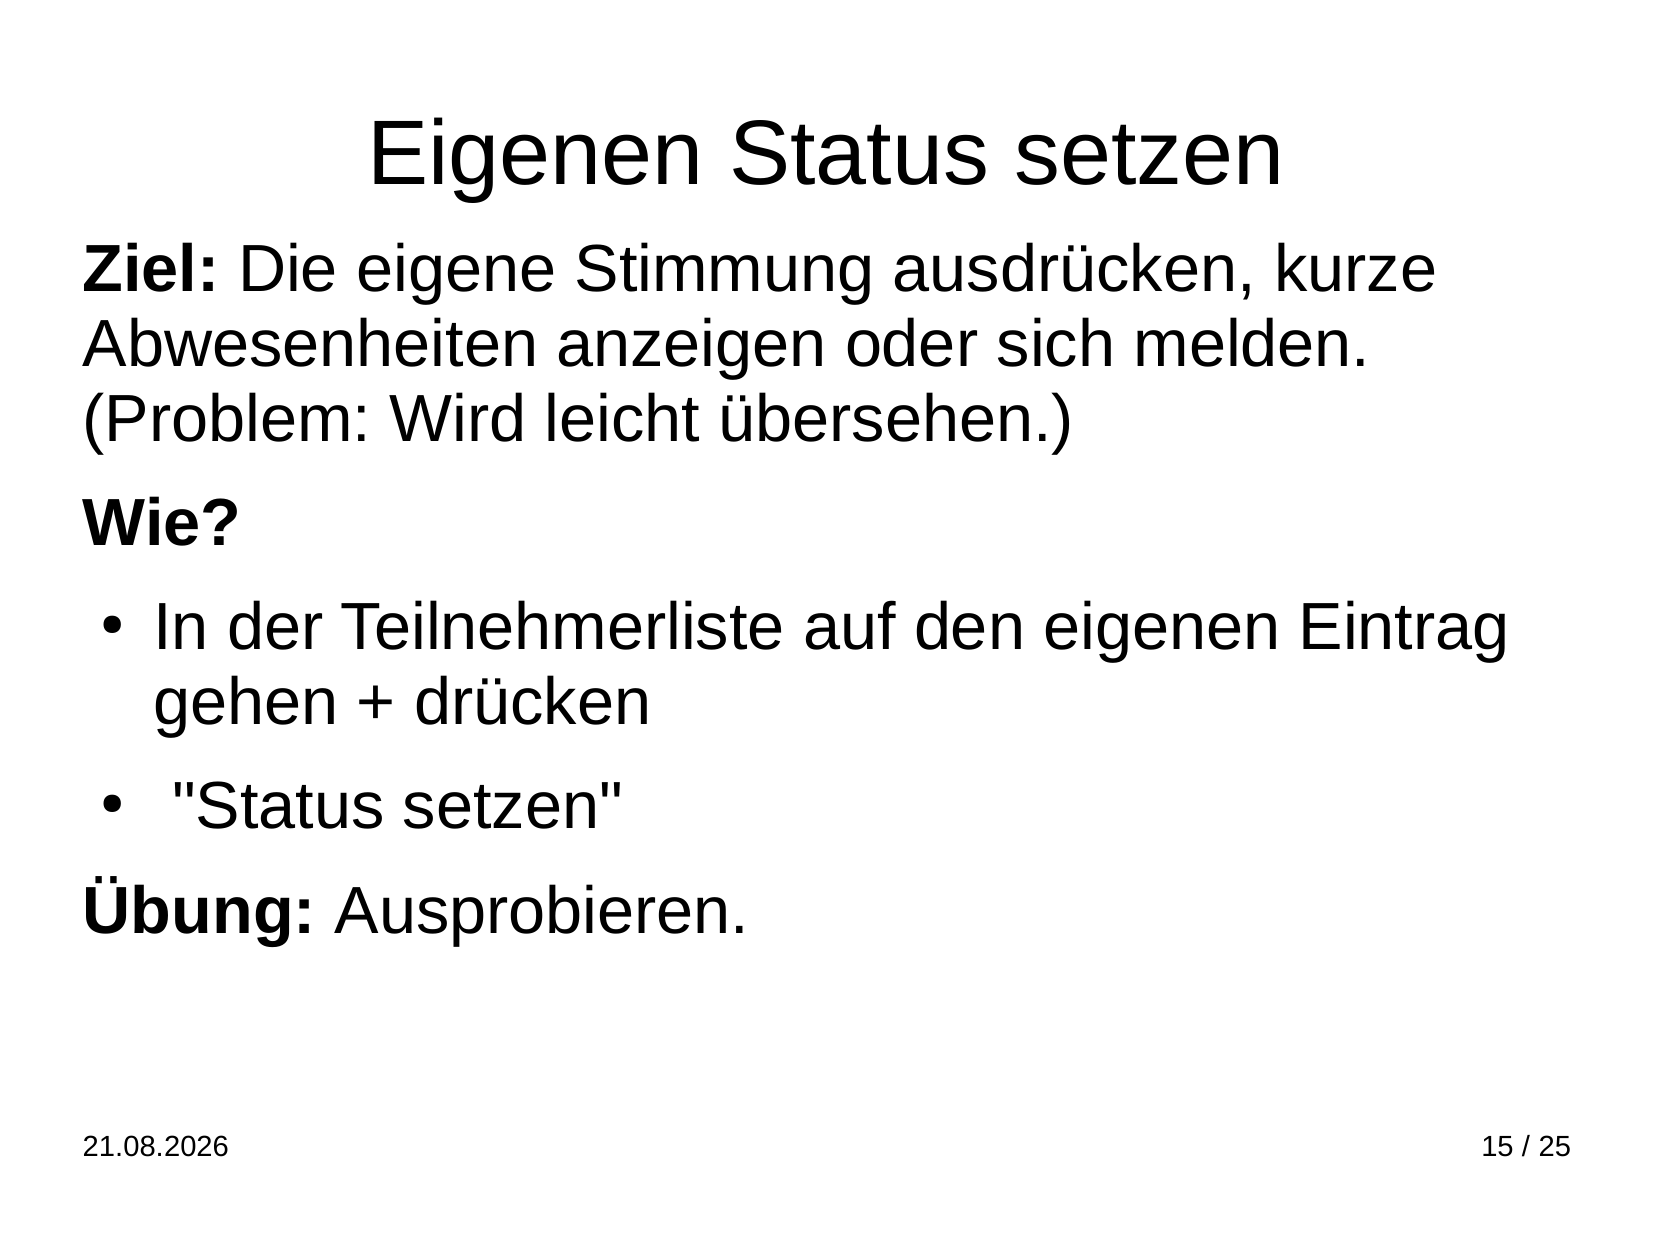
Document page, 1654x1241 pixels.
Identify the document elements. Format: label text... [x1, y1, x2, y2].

title Eigenen Status setzen [82, 49, 1571, 231]
list Ziel: Die eigene Stimmung ausdrücken, kurze Abwesenheiten anzeigen oder sich melden. (Problem: Wird leicht übersehen.) Wie? In der Teilnehmerliste auf den eigenen Eintrag gehen + drücken "Status setzen" Übung: Ausprobieren. [82, 231, 1571, 1028]
